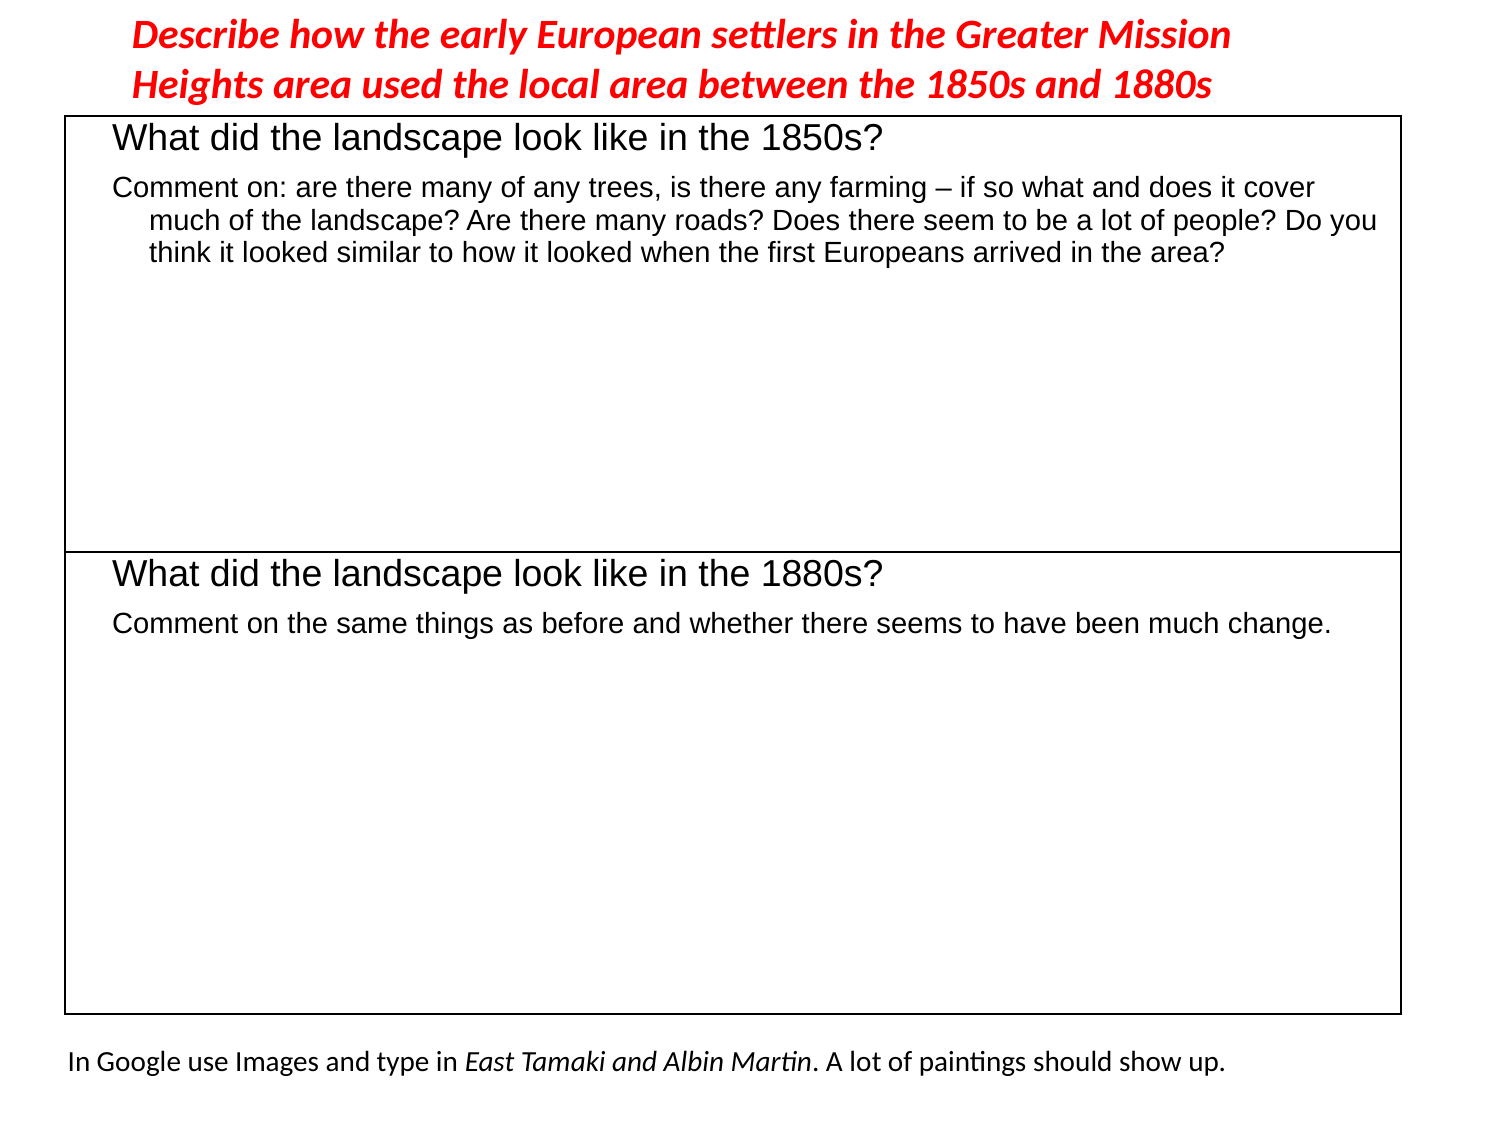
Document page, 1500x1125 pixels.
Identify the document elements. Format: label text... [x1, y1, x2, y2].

table_cell What did the landscape look like in the 1880s? Comment on the same things as before and whether there seems to have been much change. [66, 553, 1400, 1013]
text_box Describe how the early European settlers in the Greater Mission Heights area used the local area between the 1850s and 1880s [117, 0, 1360, 115]
table_header What did the landscape look like in the 1850s? Comment on: are there many of any trees, is there any farming – if so what and does it cover much of the landscape? Are there many roads? Does there seem to be a lot of people? Do you think it looked similar to how it looked when the first Europeans arrived in the area? [66, 117, 1400, 551]
text_box In Google use Images and type in East Tamaki and Albin Martin. A lot of paintings should show up. [53, 1034, 1376, 1085]
